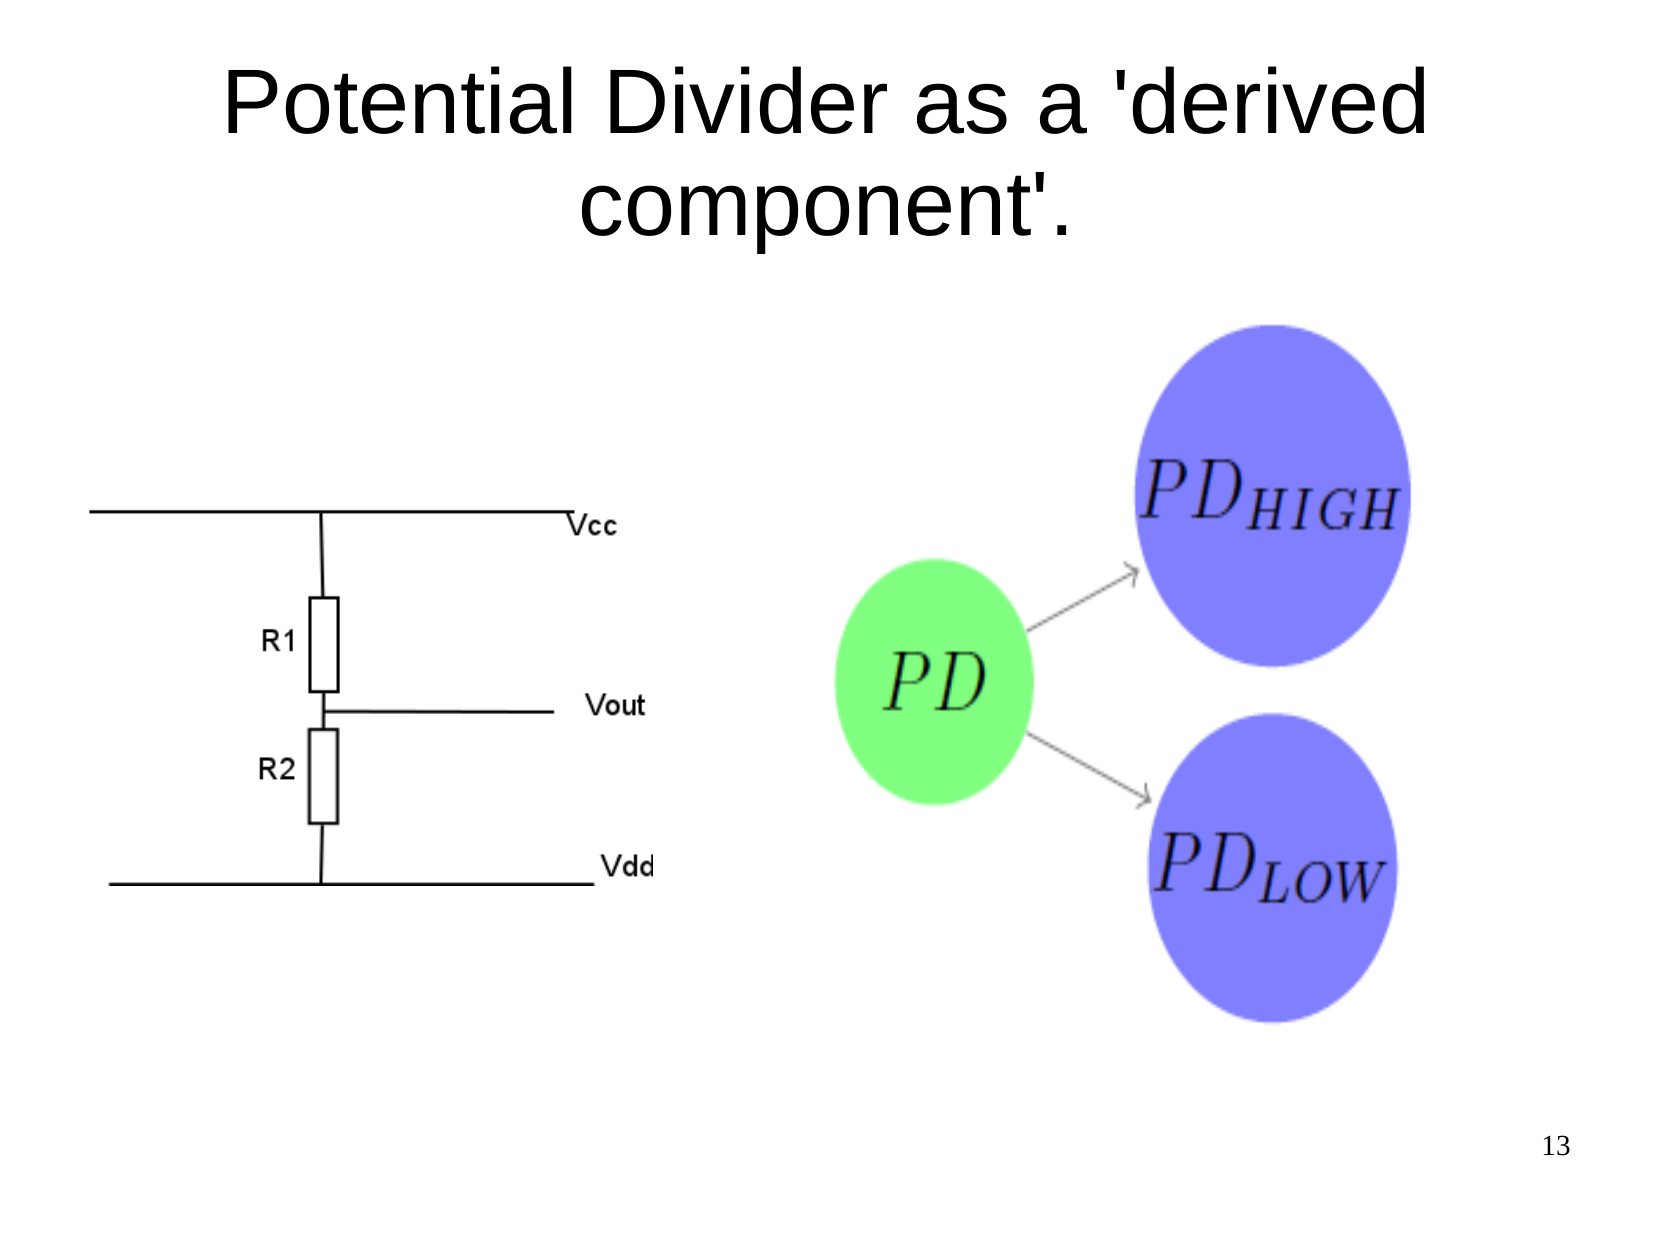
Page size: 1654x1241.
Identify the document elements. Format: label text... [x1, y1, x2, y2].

picture [88, 509, 653, 886]
title Potential Divider as a 'derived component'. [82, 49, 1571, 257]
picture [679, 265, 1595, 1093]
